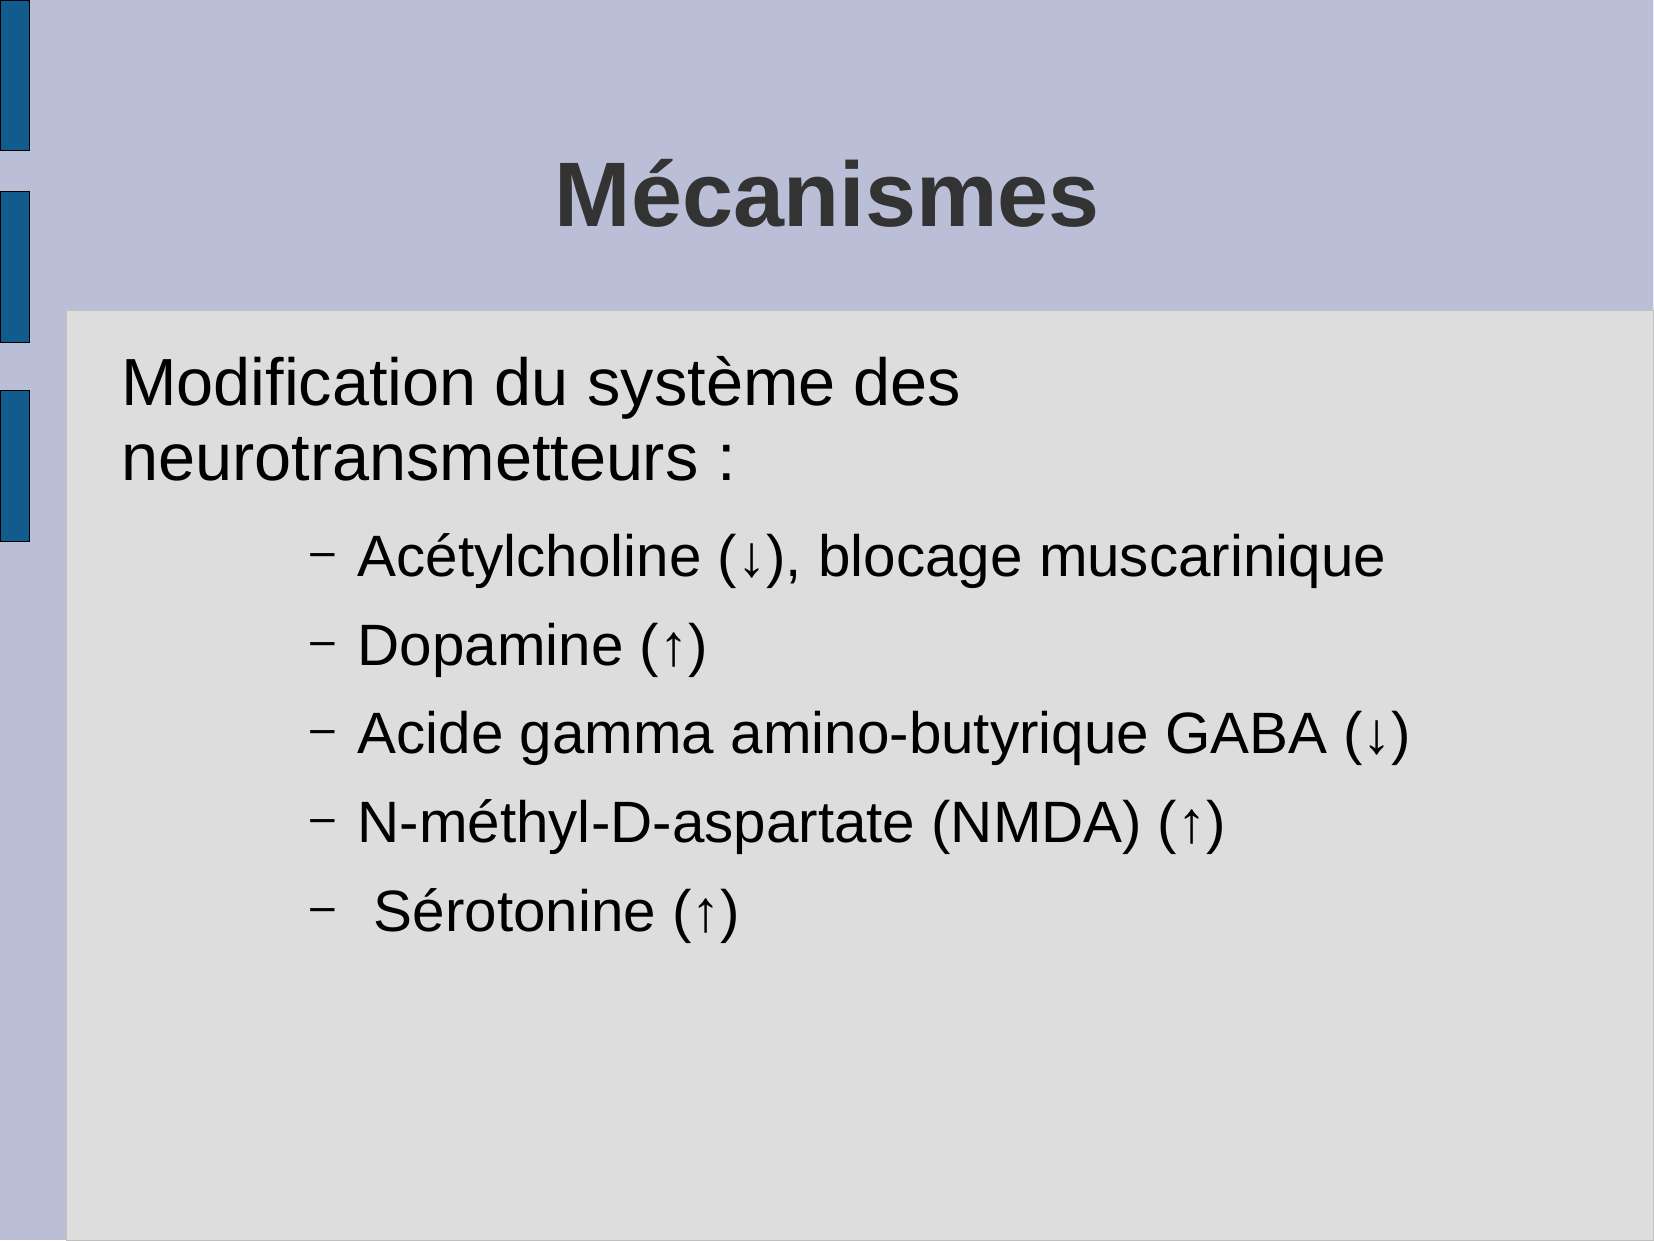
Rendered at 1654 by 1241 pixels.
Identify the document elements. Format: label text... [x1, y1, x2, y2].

title Mécanismes [121, 98, 1534, 291]
list Modification du système des neurotransmetteurs : Acétylcholine (↓), blocage muscarinique Dopamine (↑) Acide gamma amino-butyrique GABA (↓) N-méthyl-D-aspartate (NMDA) (↑) Sérotonine (↑) [121, 344, 1534, 1112]
